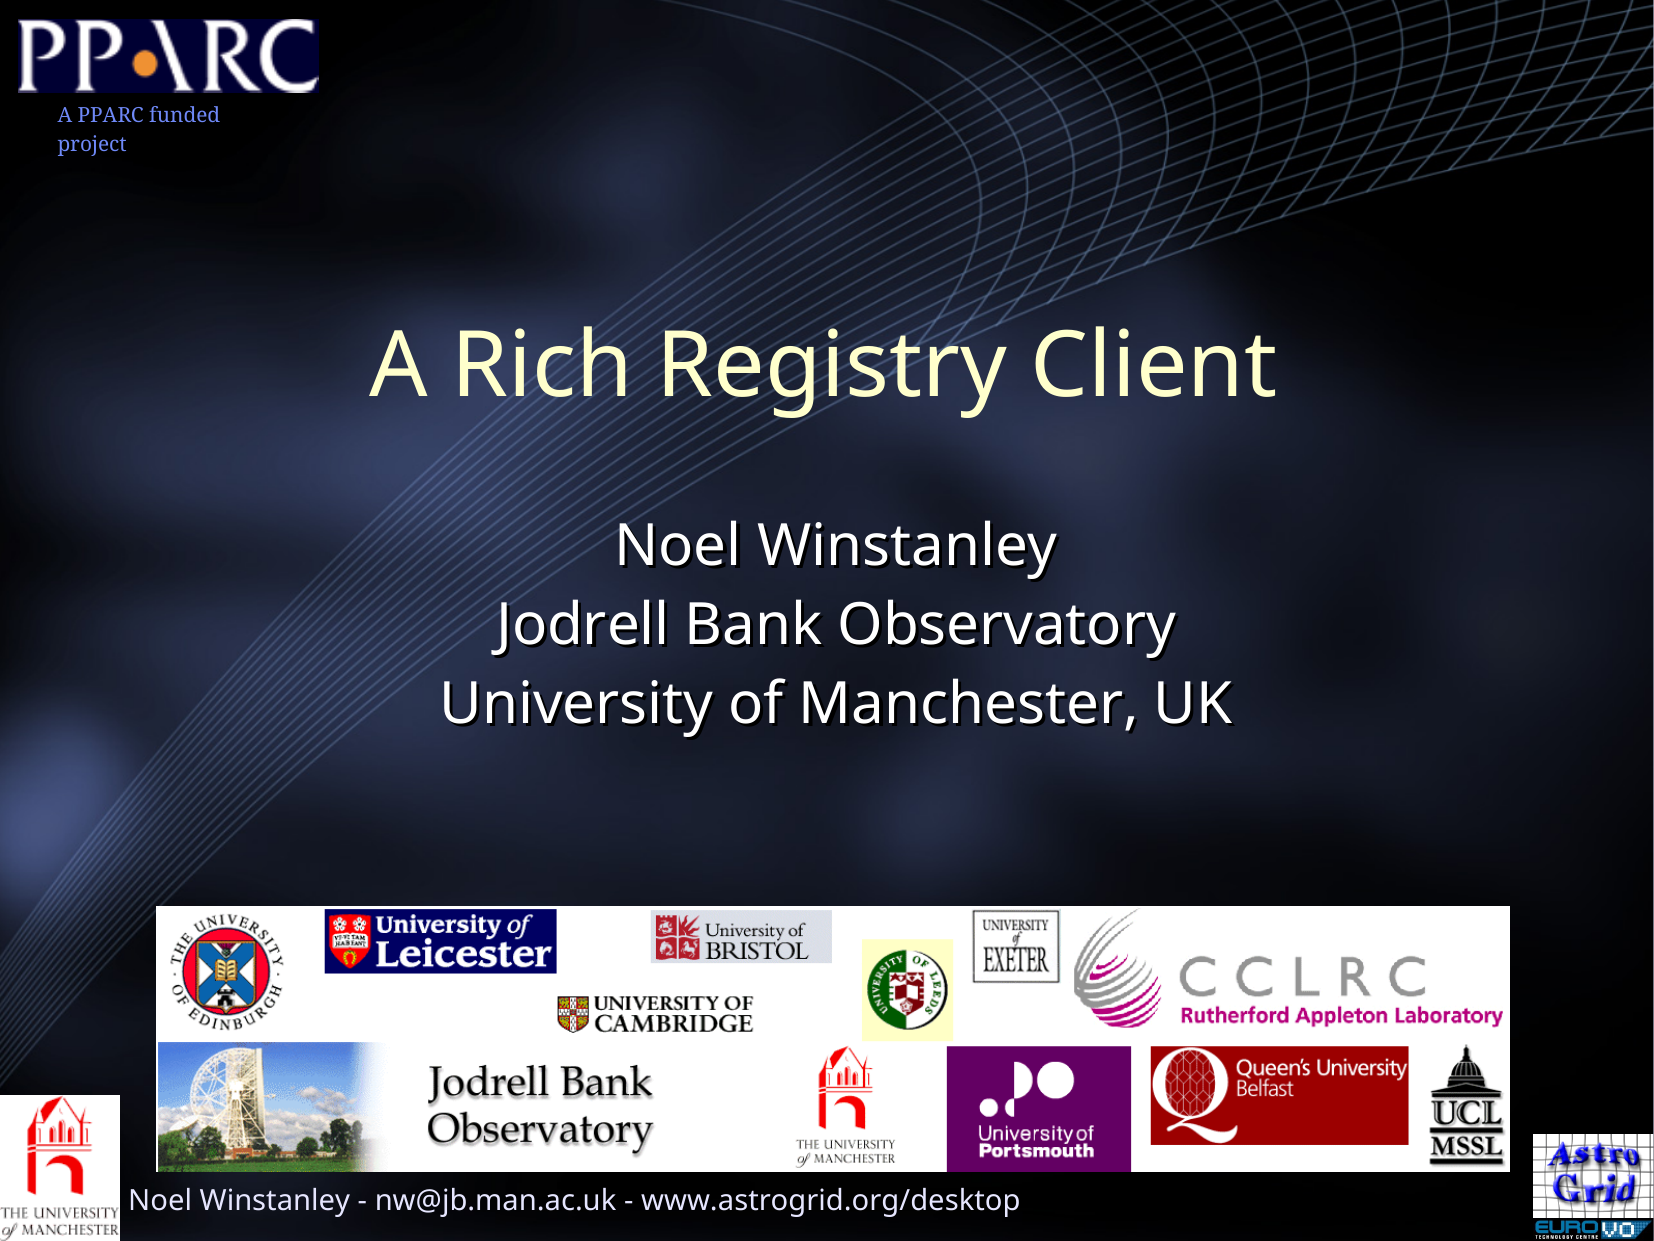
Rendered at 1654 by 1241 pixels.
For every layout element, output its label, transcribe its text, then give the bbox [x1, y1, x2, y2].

picture [0, 0, 1654, 1241]
title A Rich Registry Client Noel Winstanley Jodrell Bank Observatory University of Manchester, UK [160, 23, 1512, 1005]
text_box A PPARC funded project [42, 90, 299, 131]
text_box [81, 1150, 1502, 1222]
